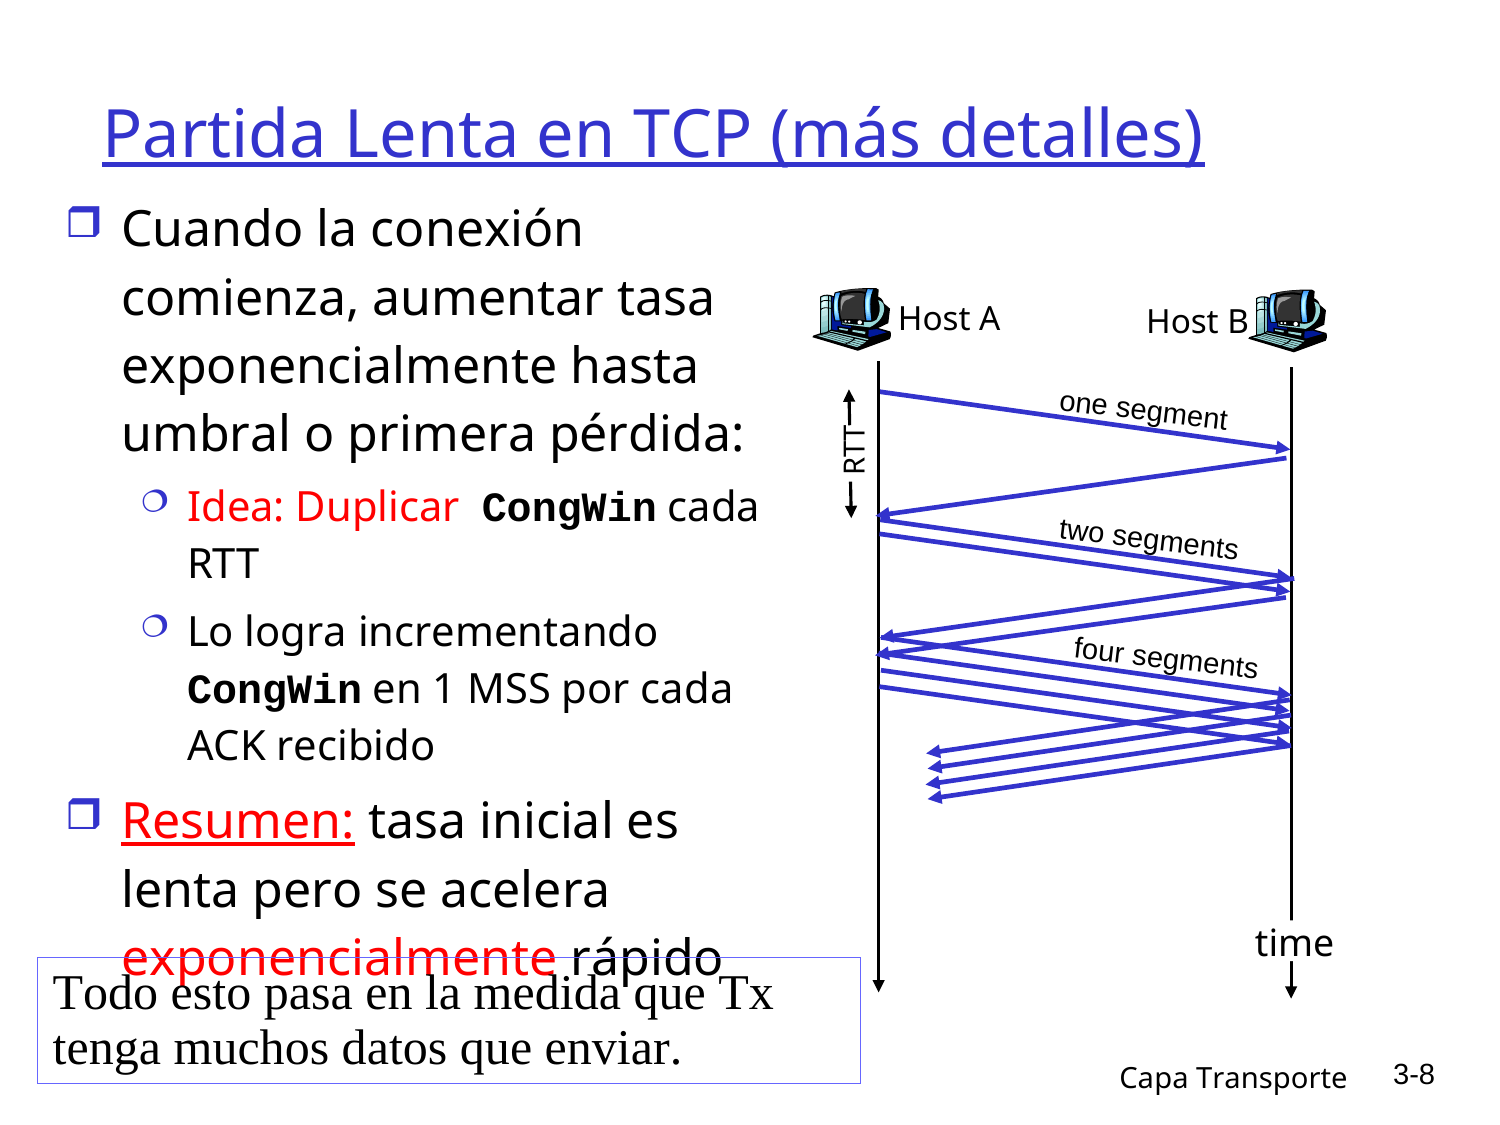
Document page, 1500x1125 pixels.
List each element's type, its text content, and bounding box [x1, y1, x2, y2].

text_box four segments [1058, 621, 1277, 689]
picture [1248, 289, 1329, 353]
text_box two segments [1041, 502, 1257, 576]
text_box Todo esto pasa en la medida que Tx tenga muchos datos que enviar. [37, 957, 861, 1084]
text_box Host A [883, 287, 1016, 349]
list Cuando la conexión comienza, aumentar tasa exponencialmente hasta umbral o primera pérdida: Idea: Duplicar CongWin cada RTT Lo logra incrementando CongWin en 1 MSS por cada ACK recibido Resumen: tasa inicial es lenta pero se acelera exponencialmente rápido [50, 185, 793, 949]
text_box four segments [1056, 665, 1252, 693]
text_box time [1240, 908, 1350, 976]
picture [812, 287, 893, 351]
text_box RTT [825, 410, 877, 491]
title Partida Lenta en TCP (más detalles) [87, 37, 1363, 225]
text_box Host B [1131, 290, 1265, 352]
text_box one segment [1042, 374, 1246, 447]
